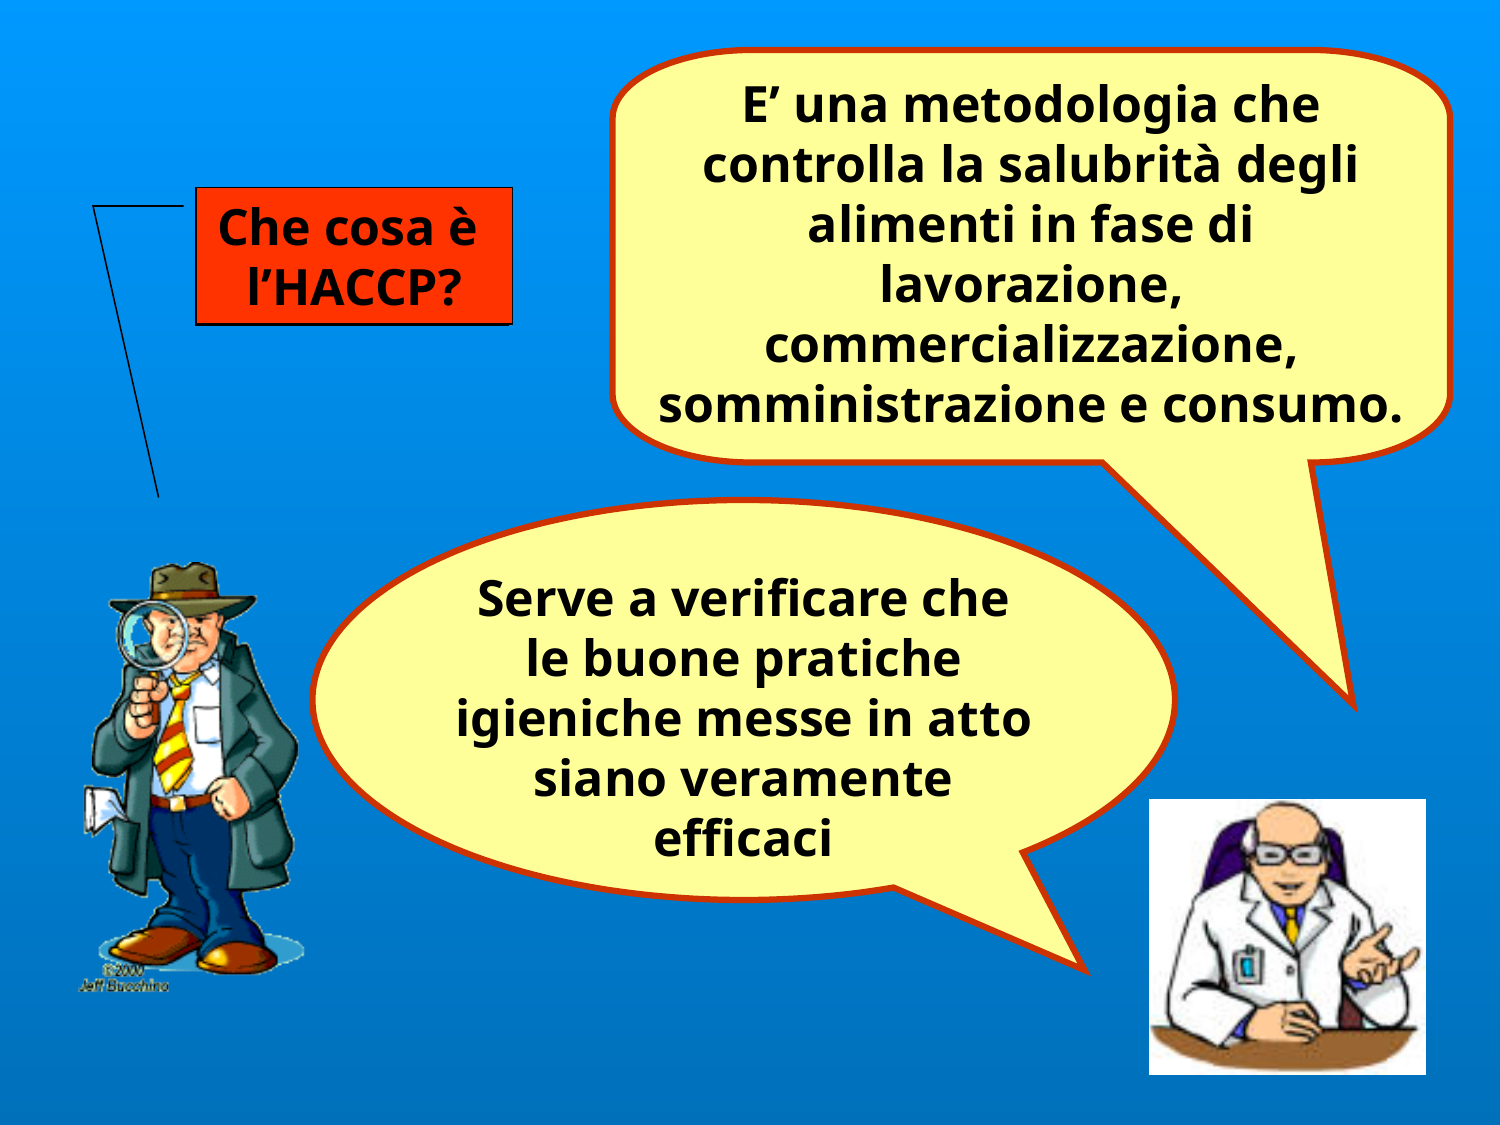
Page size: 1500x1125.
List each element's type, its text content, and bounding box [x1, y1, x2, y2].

text_box E’ una metodologia che controlla la salubrità degli alimenti in fase di lavorazione, commercializzazione, somministrazione e consumo. [612, 49, 1451, 705]
picture [75, 562, 310, 994]
picture [1149, 800, 1426, 1076]
text_box Che cosa è l’HACCP? [196, 187, 513, 324]
text_box Serve a verificare che le buone pratiche igieniche messe in atto siano veramente efficaci [312, 499, 1176, 971]
